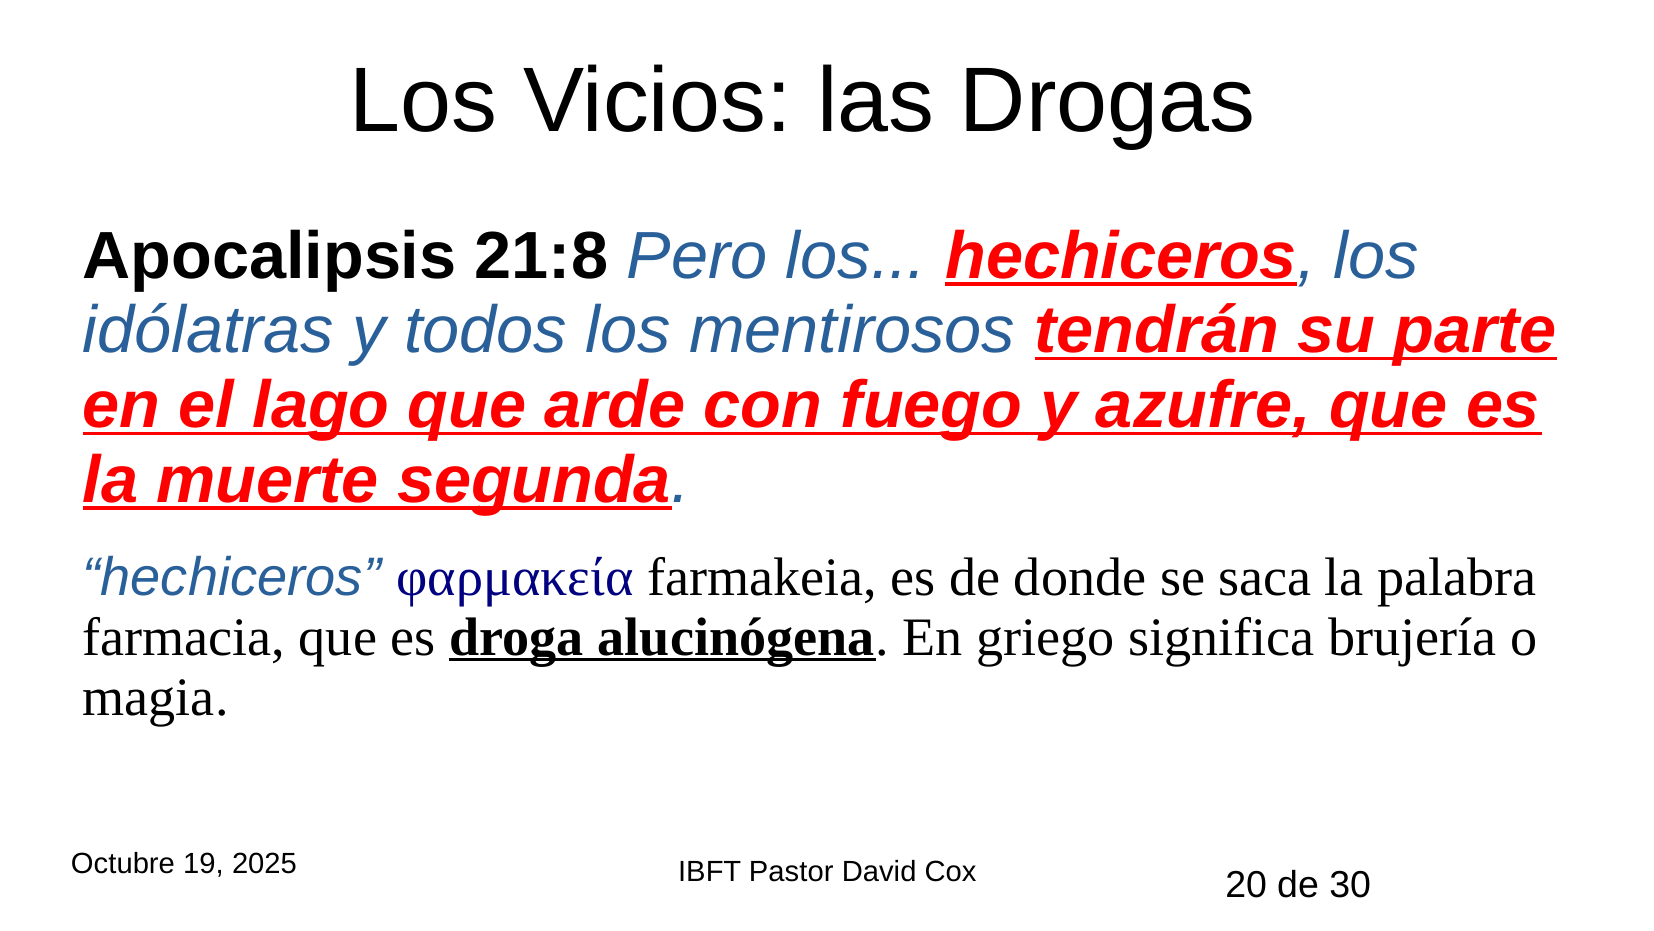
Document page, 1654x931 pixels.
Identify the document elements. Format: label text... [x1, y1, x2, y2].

text_box Octubre 19, 2025 [56, 806, 451, 922]
title Los Vicios: las Drogas [59, 21, 1548, 178]
text_box <number> de 30 [1210, 856, 1418, 931]
text_box IBFT Pastor David Cox [565, 847, 1090, 912]
list Apocalipsis 21:8 Pero los... hechiceros, los idólatras y todos los mentirosos tendrán su parte en el lago que arde con fuego y azufre, que es la muerte segunda. “hechiceros” φαρμακεία farmakeia, es de donde se saca la palabra farmacia, que es droga alucinógena. En griego significa brujería o magia. [82, 217, 1571, 758]
